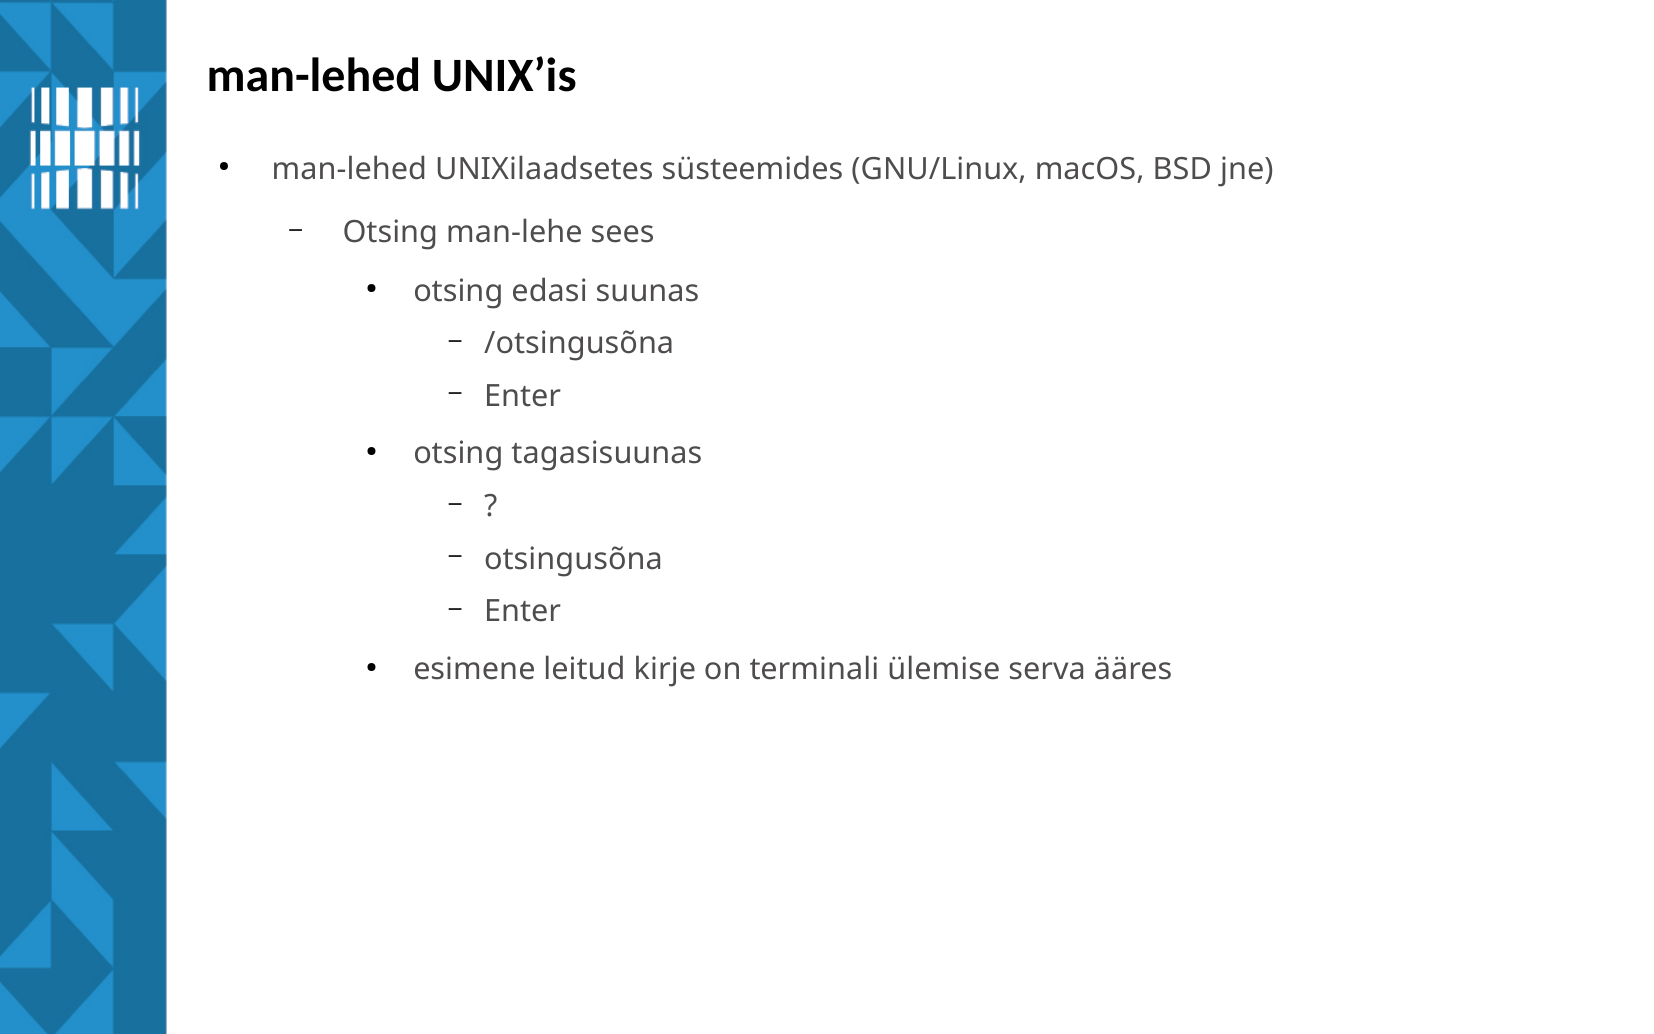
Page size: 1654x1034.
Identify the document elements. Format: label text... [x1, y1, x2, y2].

picture [42, 108, 132, 208]
title man-lehed UNIX’is [206, 41, 1430, 119]
list man-lehed UNIXilaadsetes süsteemides (GNU/Linux, macOS, BSD jne) Otsing man-lehe sees otsing edasi suunas /otsingusõna Enter otsing tagasisuunas ? otsingusõna Enter esimene leitud kirje on terminali ülemise serva ääres [200, 146, 1607, 1004]
